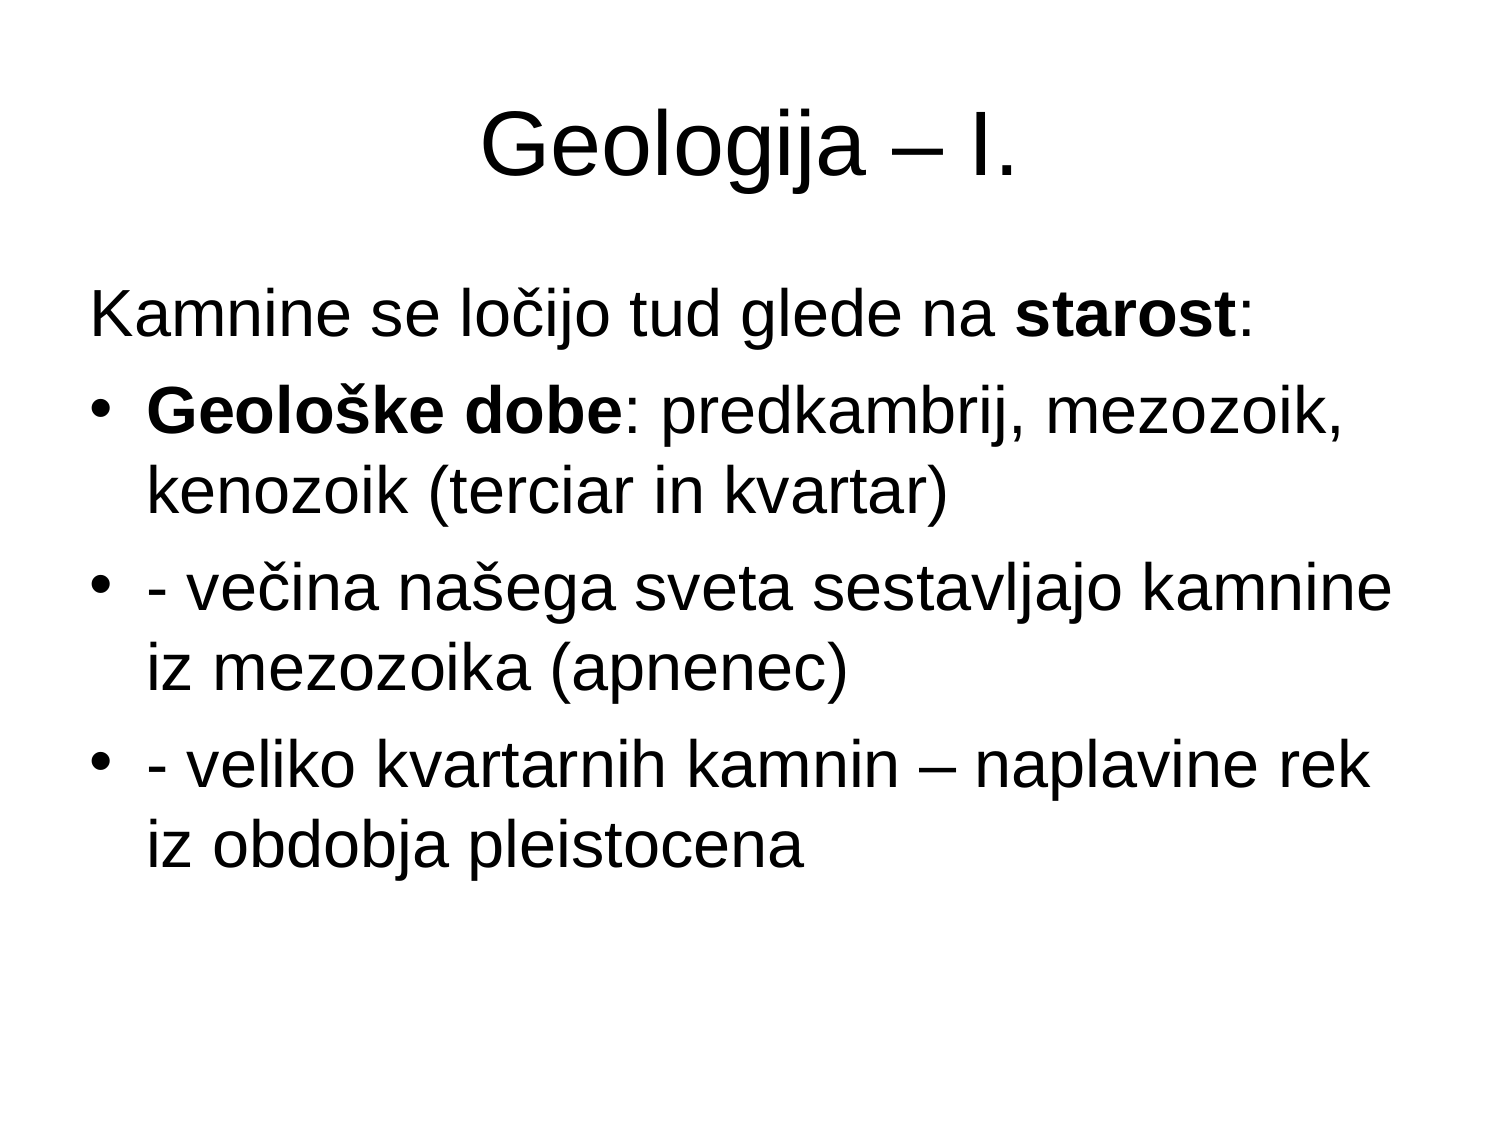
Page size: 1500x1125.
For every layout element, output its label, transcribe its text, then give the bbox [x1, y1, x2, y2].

title Geologija – I. [75, 45, 1426, 233]
list Kamnine se ločijo tud glede na starost: Geološke dobe: predkambrij, mezozoik, kenozoik (terciar in kvartar) - večina našega sveta sestavljajo kamnine iz mezozoika (apnenec) - veliko kvartarnih kamnin – naplavine rek iz obdobja pleistocena [75, 262, 1426, 1006]
